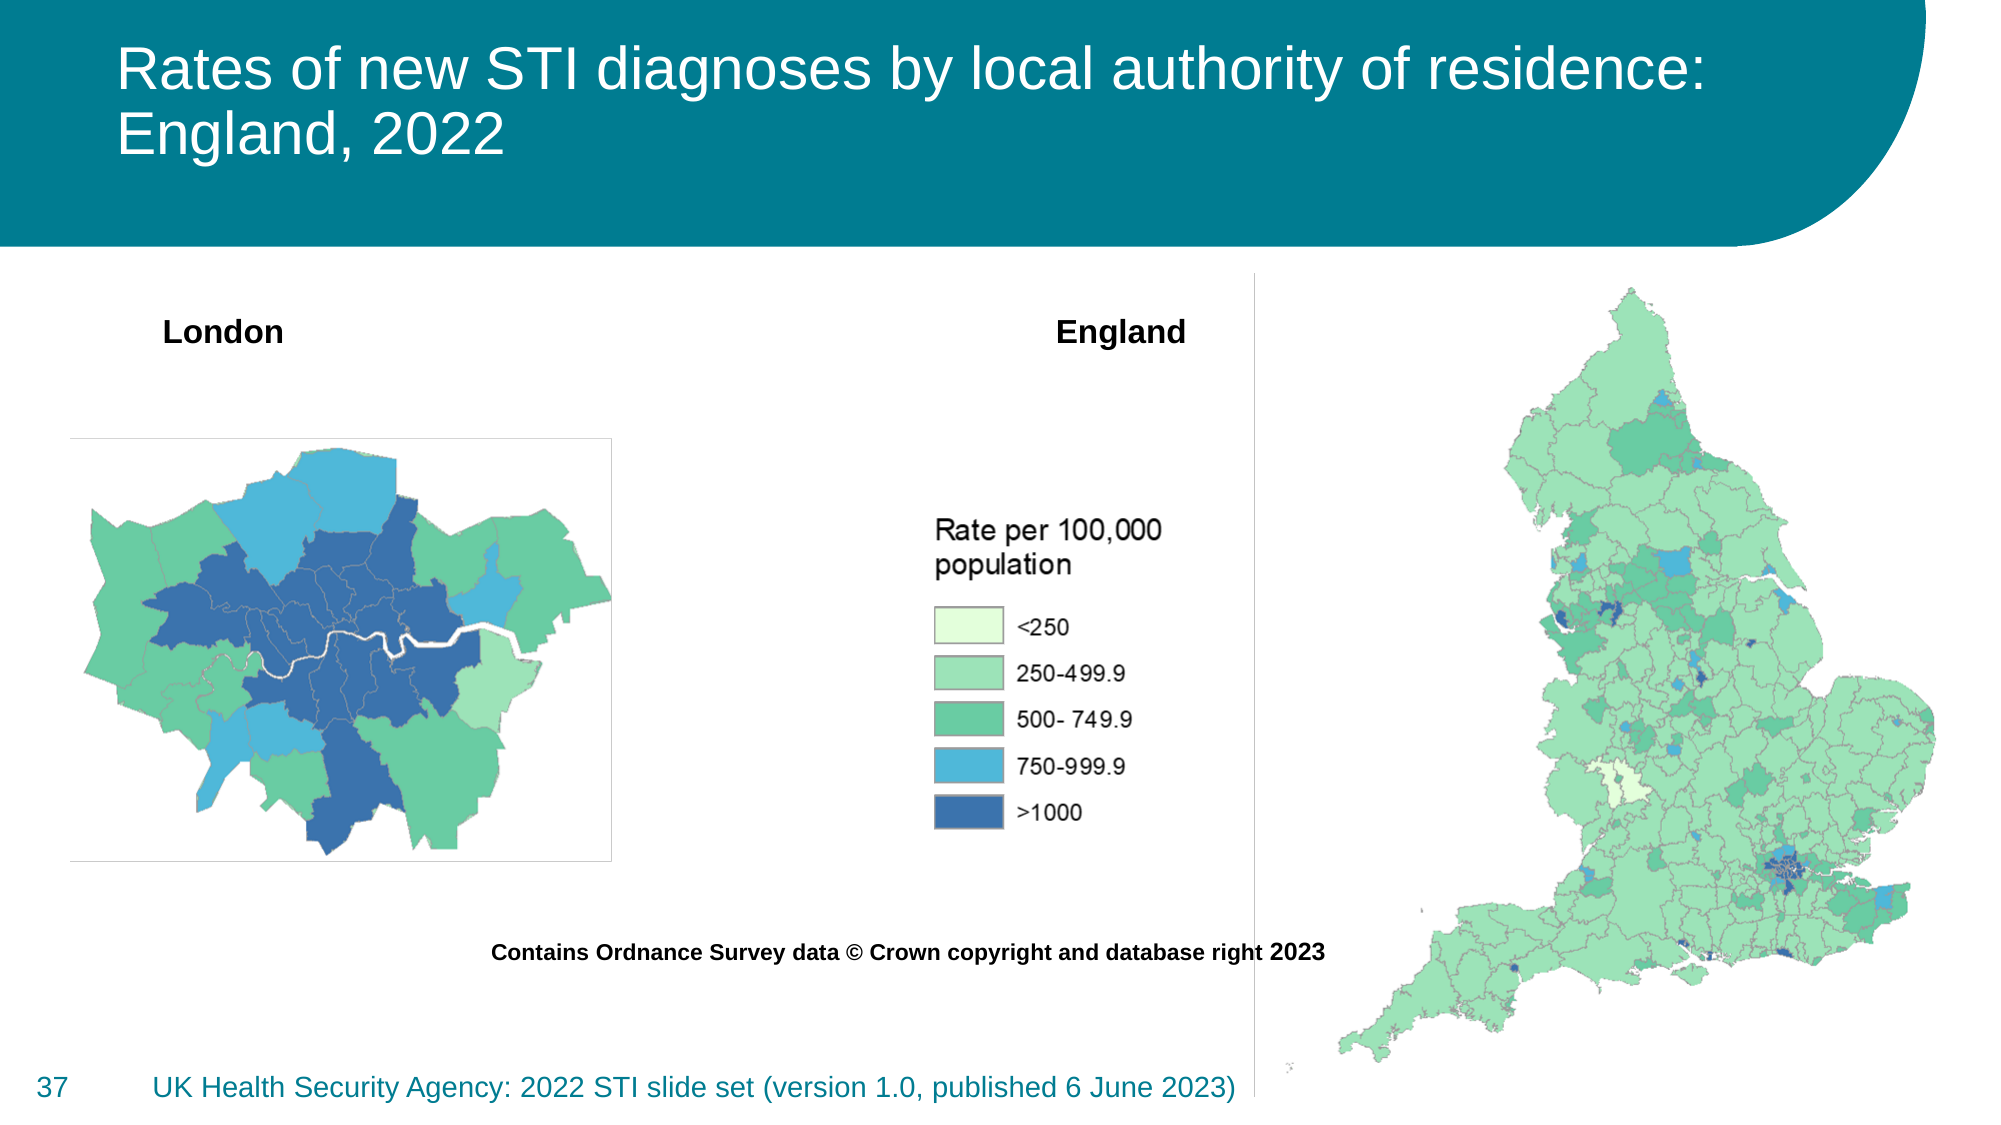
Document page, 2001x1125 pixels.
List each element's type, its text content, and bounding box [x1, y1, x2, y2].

picture [70, 273, 1938, 1097]
title Rates of new STI diagnoses by local authority of residence: England, 2022 [101, 29, 1747, 189]
text_box London [147, 303, 319, 359]
text_box Contains Ordnance Survey data © Crown copyright and database right 2023 [476, 928, 1408, 974]
text_box England [1040, 303, 1207, 359]
text_box UK Health Security Agency: 2022 STI slide set (version 1.0, published 6 June 2023) [137, 1056, 1780, 1116]
text_box [21, 1056, 120, 1117]
